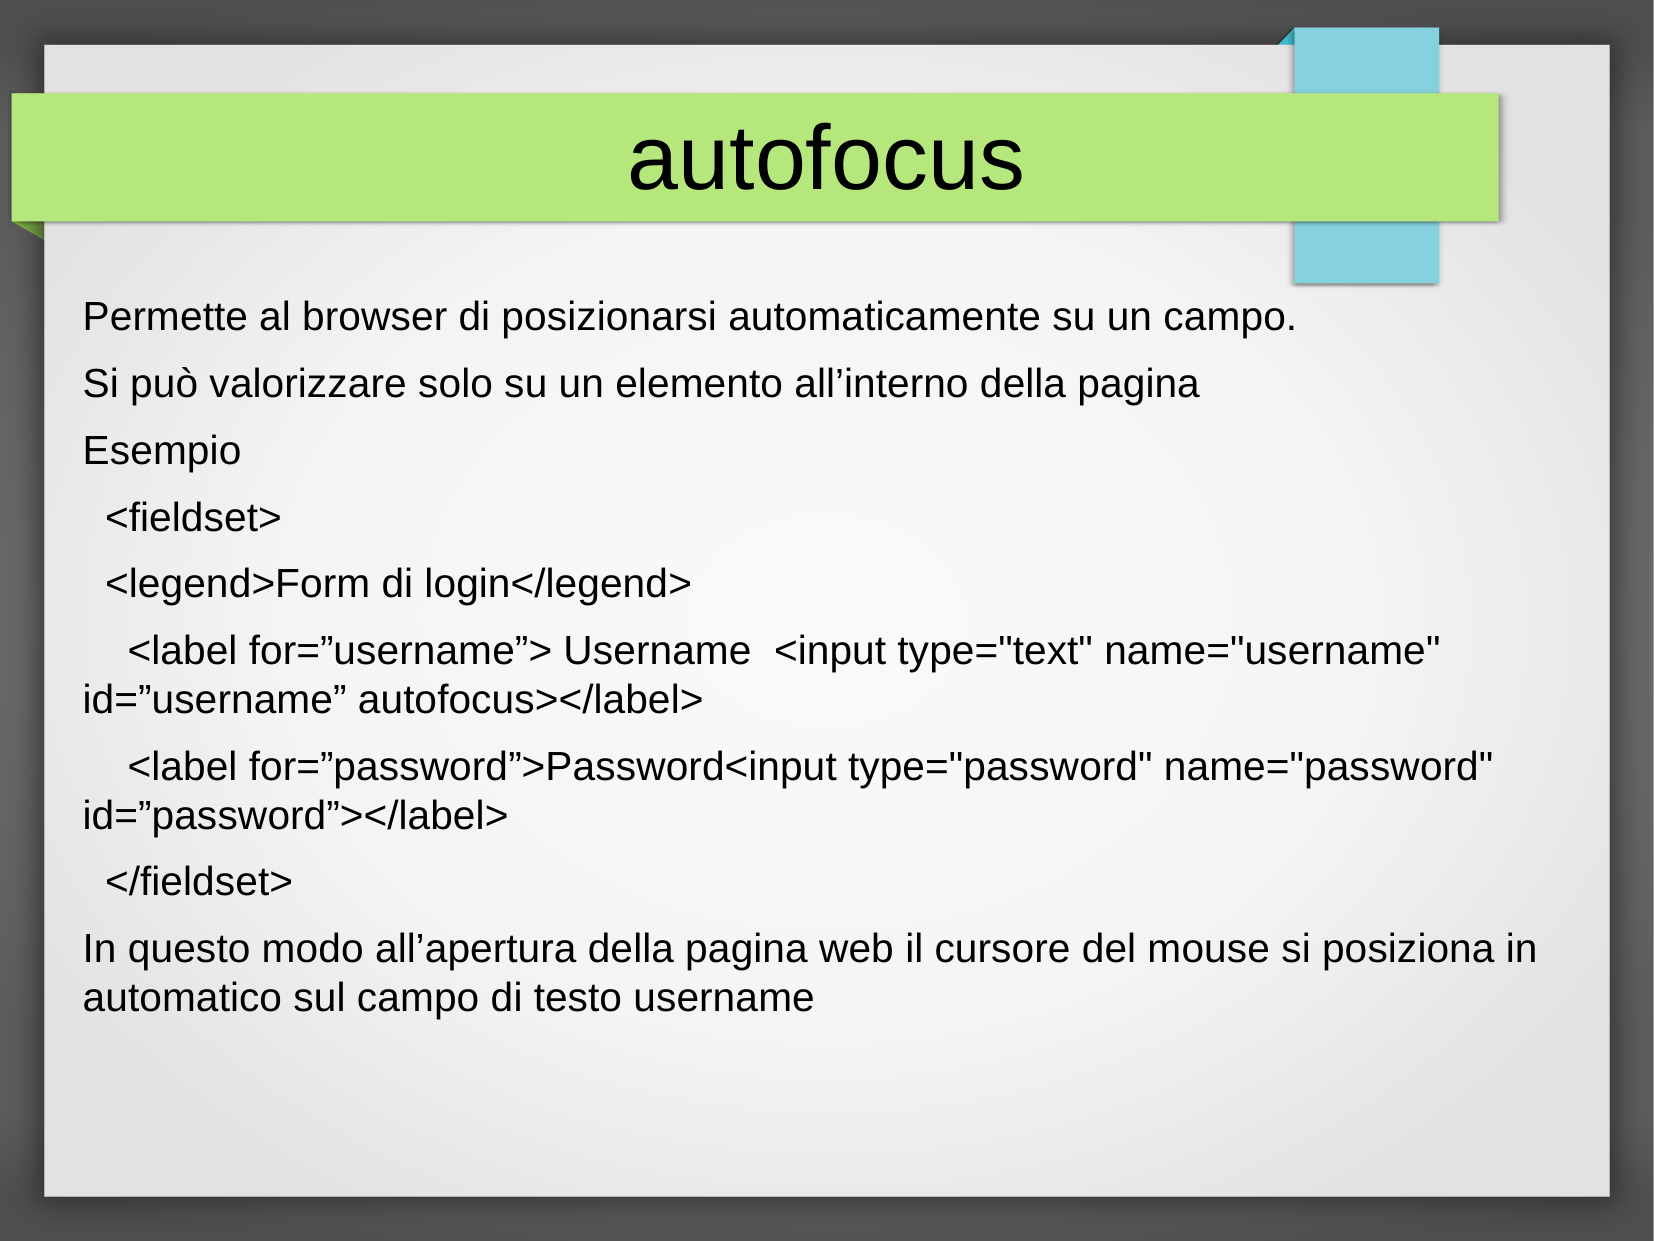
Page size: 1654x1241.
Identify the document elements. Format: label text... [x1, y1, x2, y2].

picture [0, 0, 1654, 1241]
title autofocus [82, 49, 1571, 257]
list Permette al browser di posizionarsi automaticamente su un campo. Si può valorizzare solo su un elemento all’interno della pagina Esempio <fieldset> <legend>Form di login</legend> <label for=”username”> Username <input type="text" name="username" id=”username” autofocus></label> <label for=”password”>Password<input type="password" name="password" id=”password”></label> </fieldset> In questo modo all’apertura della pagina web il cursore del mouse si posiziona in automatico sul campo di testo username [82, 290, 1571, 1158]
